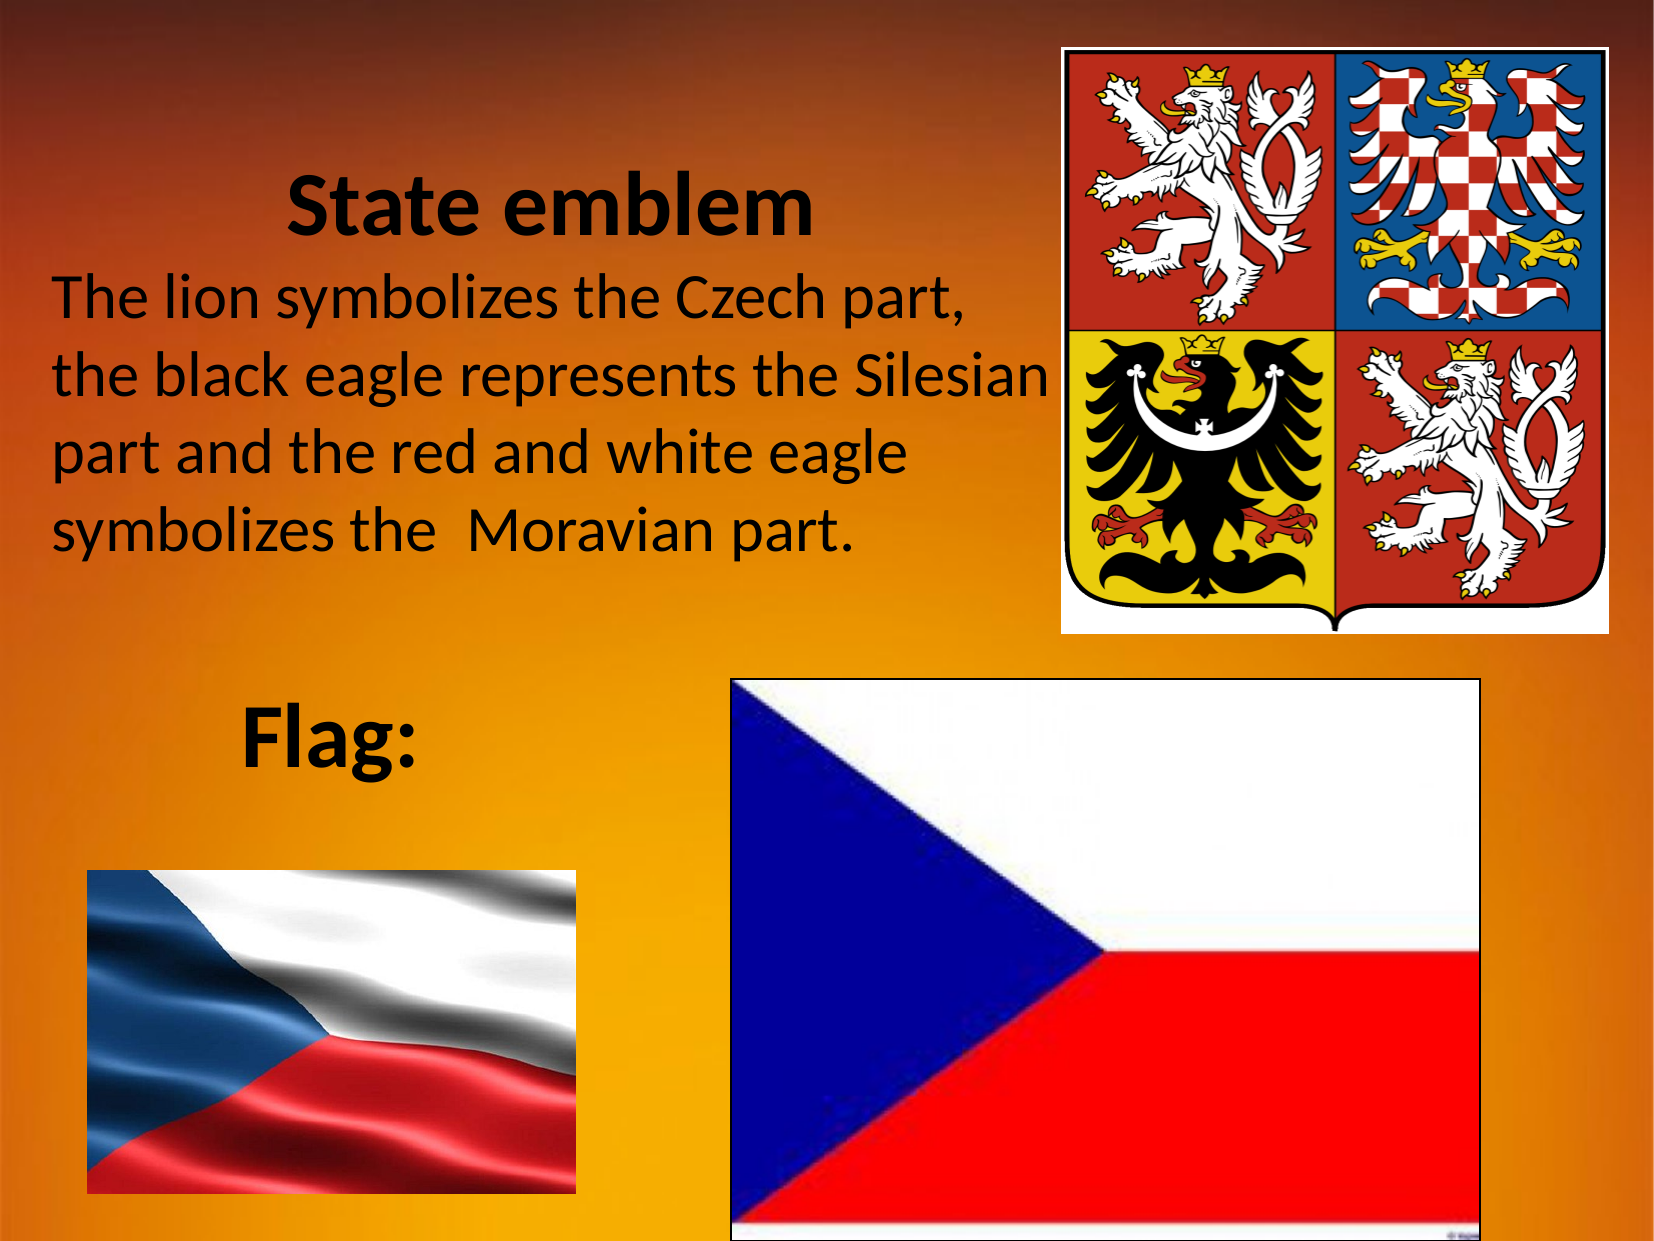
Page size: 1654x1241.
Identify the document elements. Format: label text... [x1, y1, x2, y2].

text_box Flag: [224, 667, 472, 796]
text_box State emblem The lion symbolizes the Czech part, the black eagle represents the Silesian part and the red and white eagle symbolizes the Moravian part. [35, 135, 1078, 577]
picture [732, 680, 1479, 1241]
picture [0, 0, 1654, 1241]
